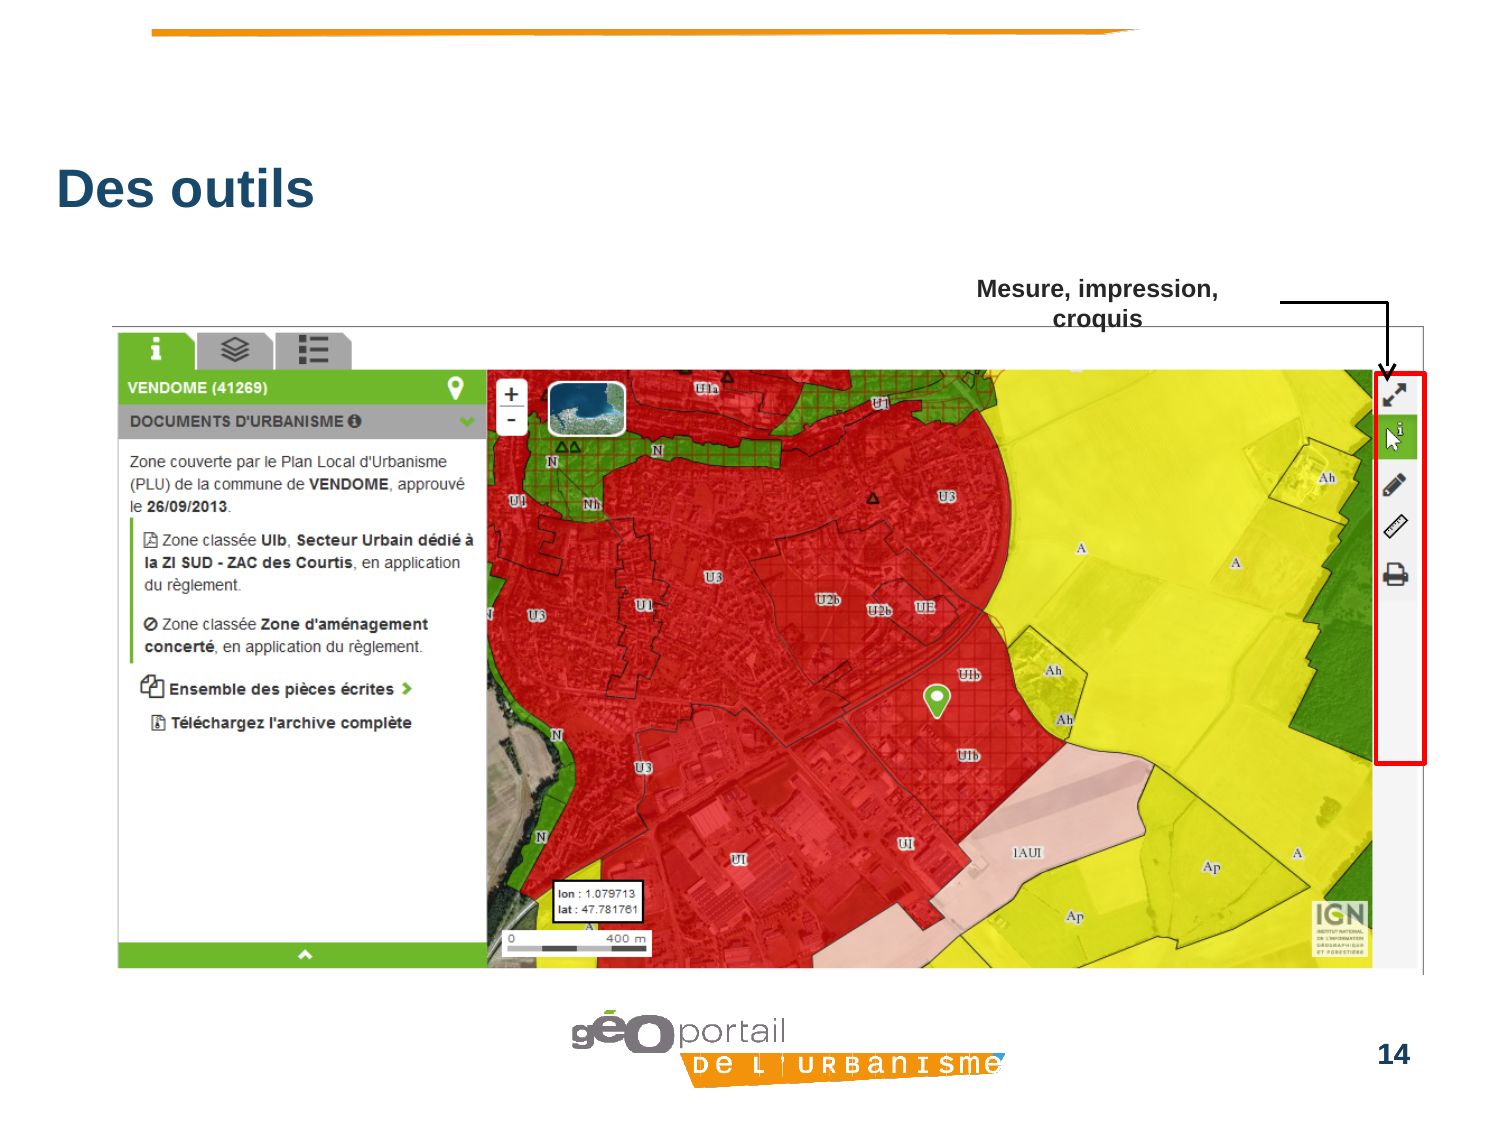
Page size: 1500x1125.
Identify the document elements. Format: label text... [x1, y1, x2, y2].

text_box <numéro> [1249, 1026, 1426, 1081]
text_box Mesure, impression, croquis [915, 243, 1281, 362]
title Des outils [41, 104, 1459, 268]
picture [1378, 376, 1422, 761]
picture [112, 326, 1424, 1125]
